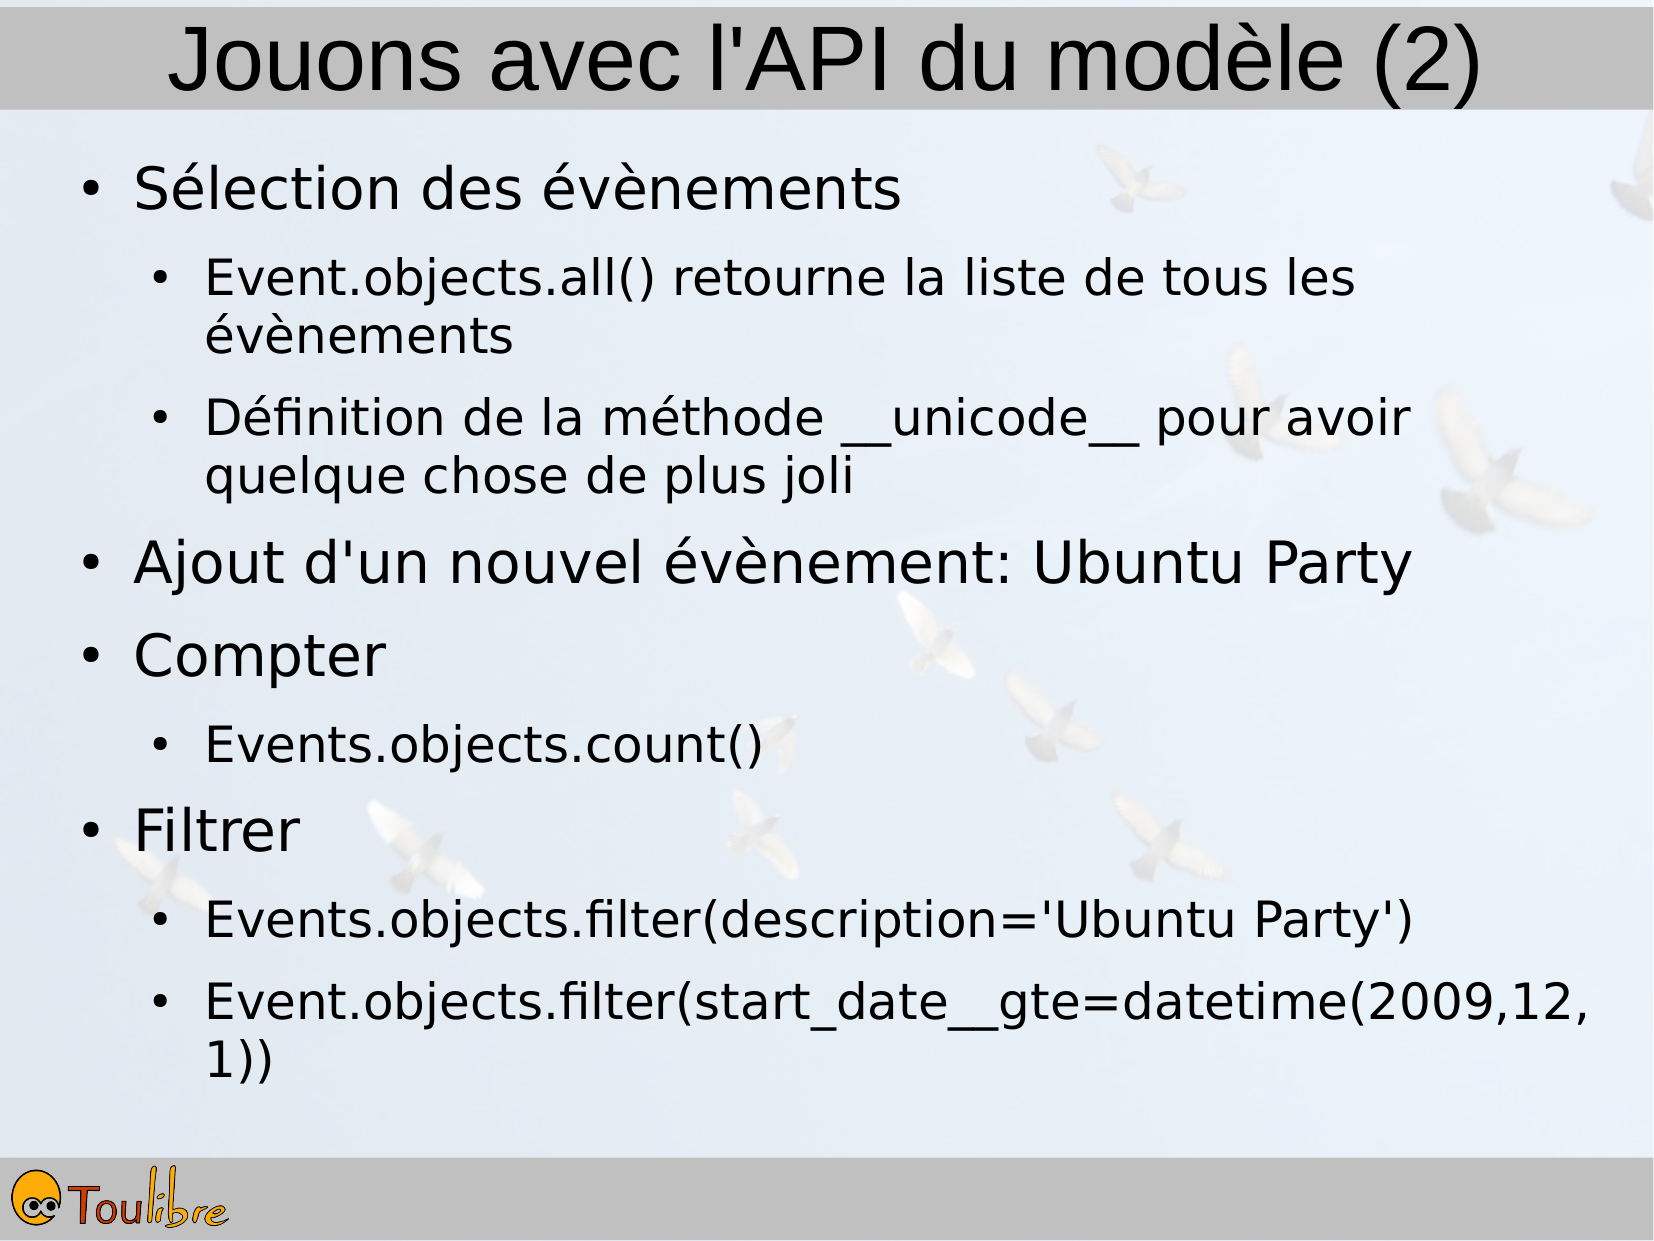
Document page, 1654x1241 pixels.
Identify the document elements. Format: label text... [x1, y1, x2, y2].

list Sélection des évènements Event.objects.all() retourne la liste de tous les évènements Définition de la méthode __unicode__ pour avoir quelque chose de plus joli Ajout d'un nouvel évènement: Ubuntu Party Compter Events.objects.count() Filtrer Events.objects.filter(description='Ubuntu Party') Event.objects.filter(start_date__gte=datetime(2009,12,1)) [62, 155, 1621, 1109]
picture [11, 1165, 229, 1228]
title Jouons avec l'API du modèle (2) [0, 7, 1654, 110]
